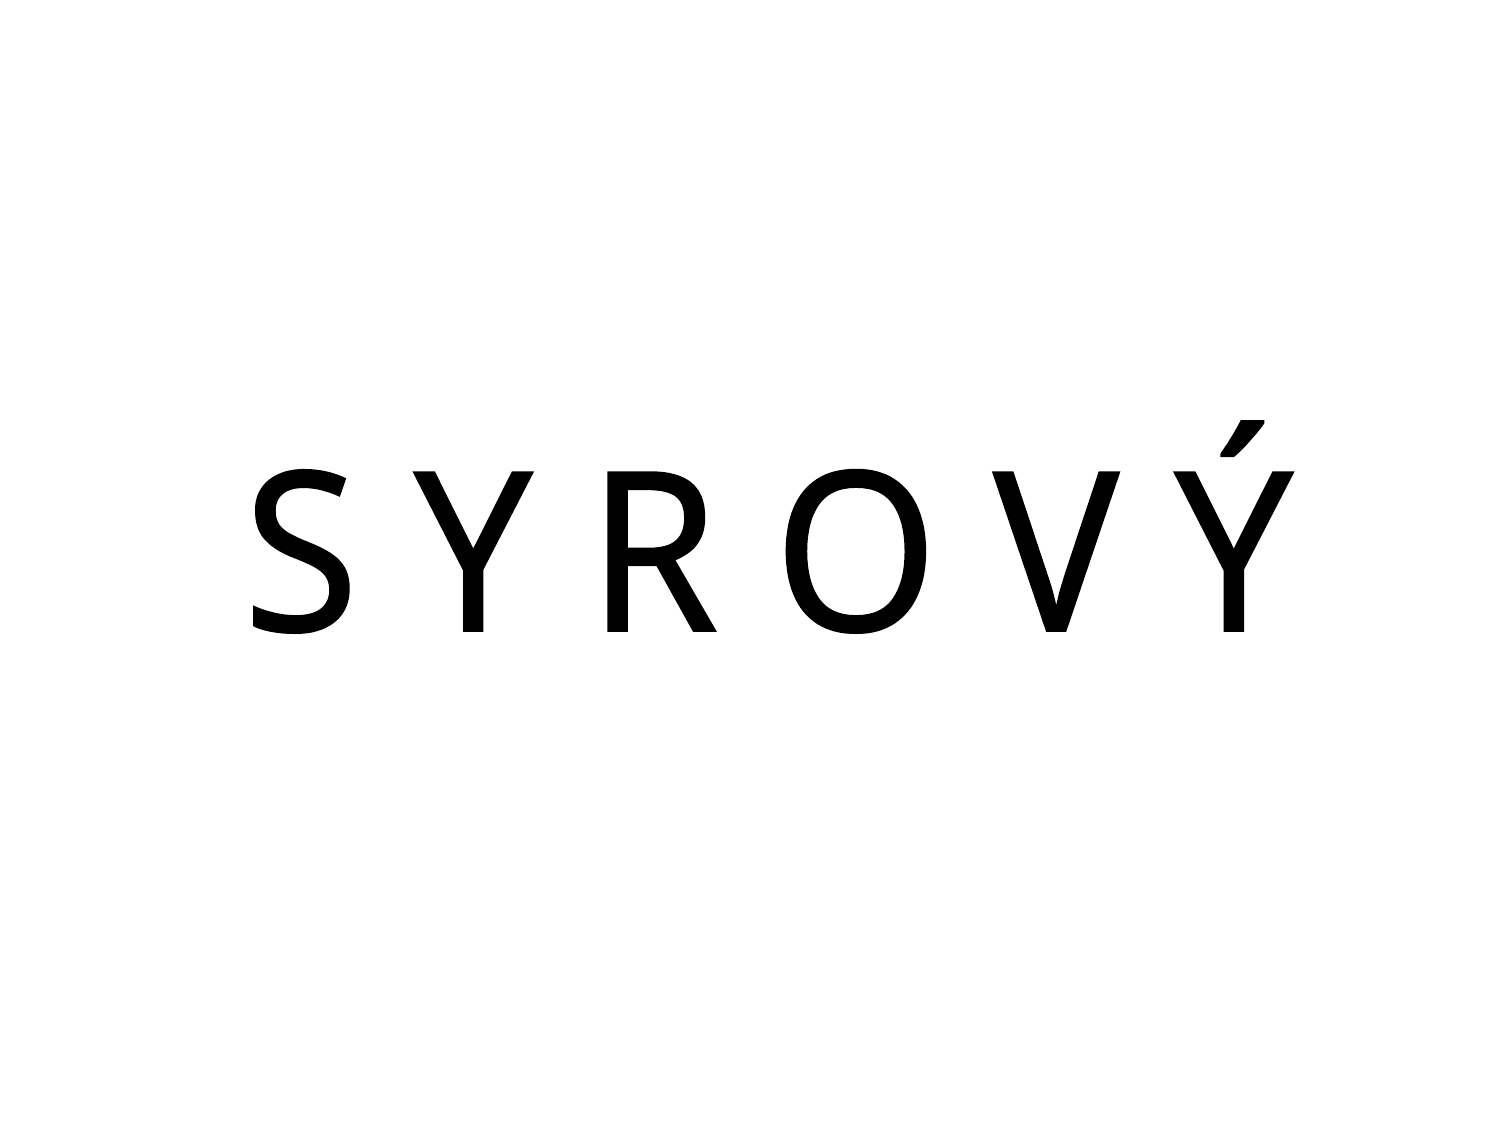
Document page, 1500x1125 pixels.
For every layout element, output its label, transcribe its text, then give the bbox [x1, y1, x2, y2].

text_box S Y R O V Ý [608, 472, 716, 632]
text_box S Y R O V Ý [253, 469, 349, 634]
text_box S Y R O V Ý [413, 472, 533, 632]
text_box S Y R O V Ý [1221, 420, 1264, 457]
text_box S Y R O V Ý [786, 469, 926, 634]
text_box S Y R O V Ý [1174, 472, 1294, 632]
text_box S Y R O V Ý [992, 472, 1120, 632]
